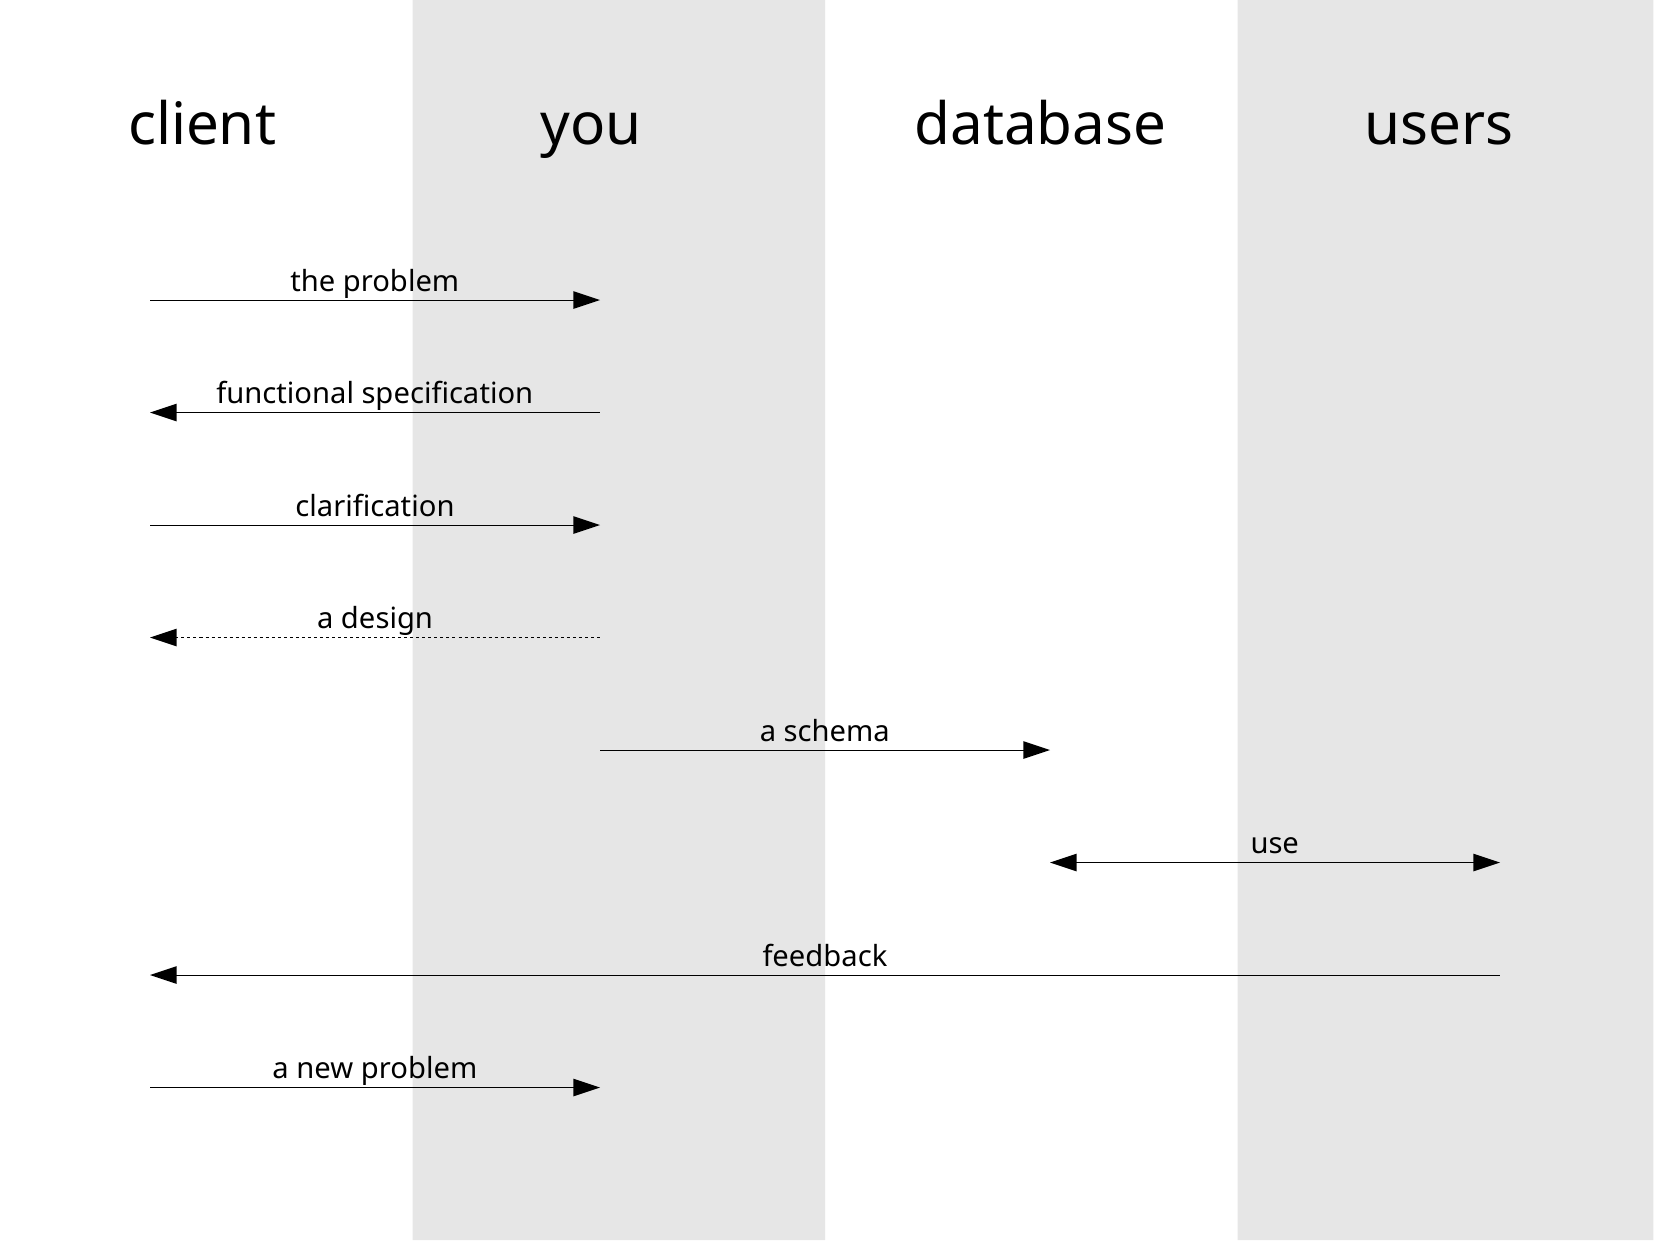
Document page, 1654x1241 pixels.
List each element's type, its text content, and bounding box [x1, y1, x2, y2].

text_box database [900, 75, 1201, 161]
text_box client [113, 75, 338, 161]
text_box users [1350, 75, 1651, 161]
text_box [412, 0, 826, 1241]
text_box [1237, 0, 1654, 1241]
text_box [413, 1064, 422, 1076]
text_box you [526, 75, 751, 161]
